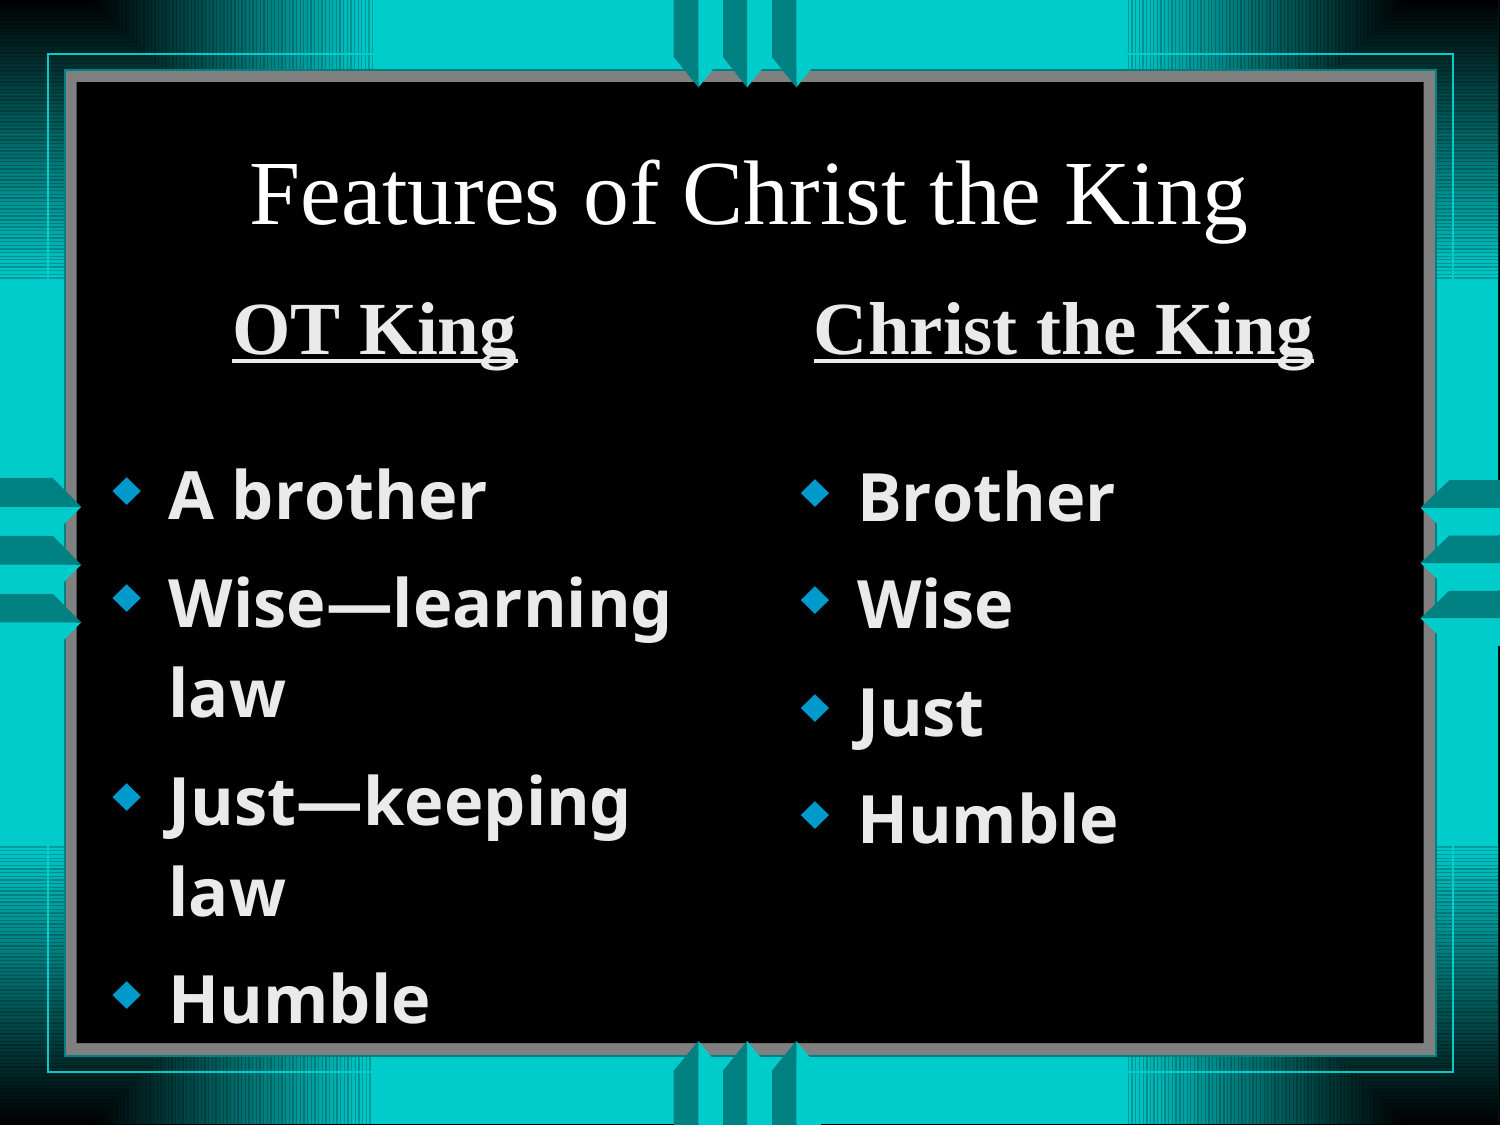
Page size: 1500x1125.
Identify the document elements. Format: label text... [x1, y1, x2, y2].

list Brother Wise Just Humble [800, 450, 1423, 850]
text_box OT King [150, 280, 601, 379]
list A brother Wise—learning law Just—keeping law Humble [112, 448, 751, 811]
text_box Christ the King [740, 280, 1388, 462]
title Features of Christ the King [112, 99, 1388, 288]
